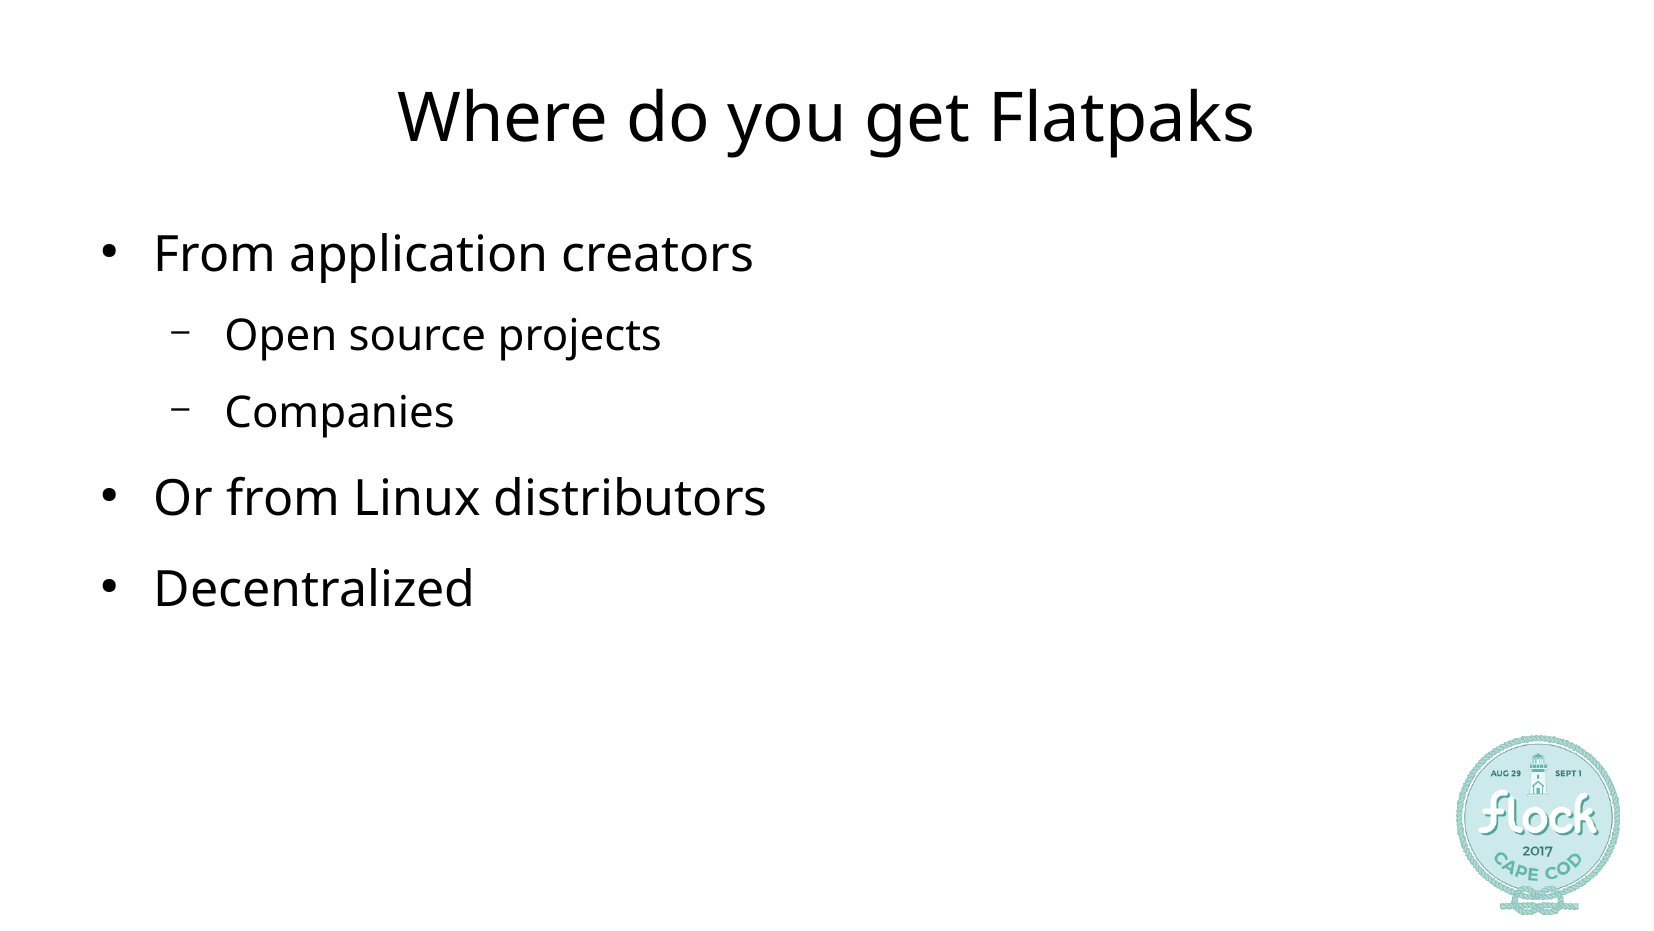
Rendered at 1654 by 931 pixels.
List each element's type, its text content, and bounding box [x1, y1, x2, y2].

title Where do you get Flatpaks [82, 37, 1571, 193]
list From application creators Open source projects Companies Or from Linux distributors Decentralized [82, 217, 1571, 758]
picture [1456, 735, 1620, 915]
